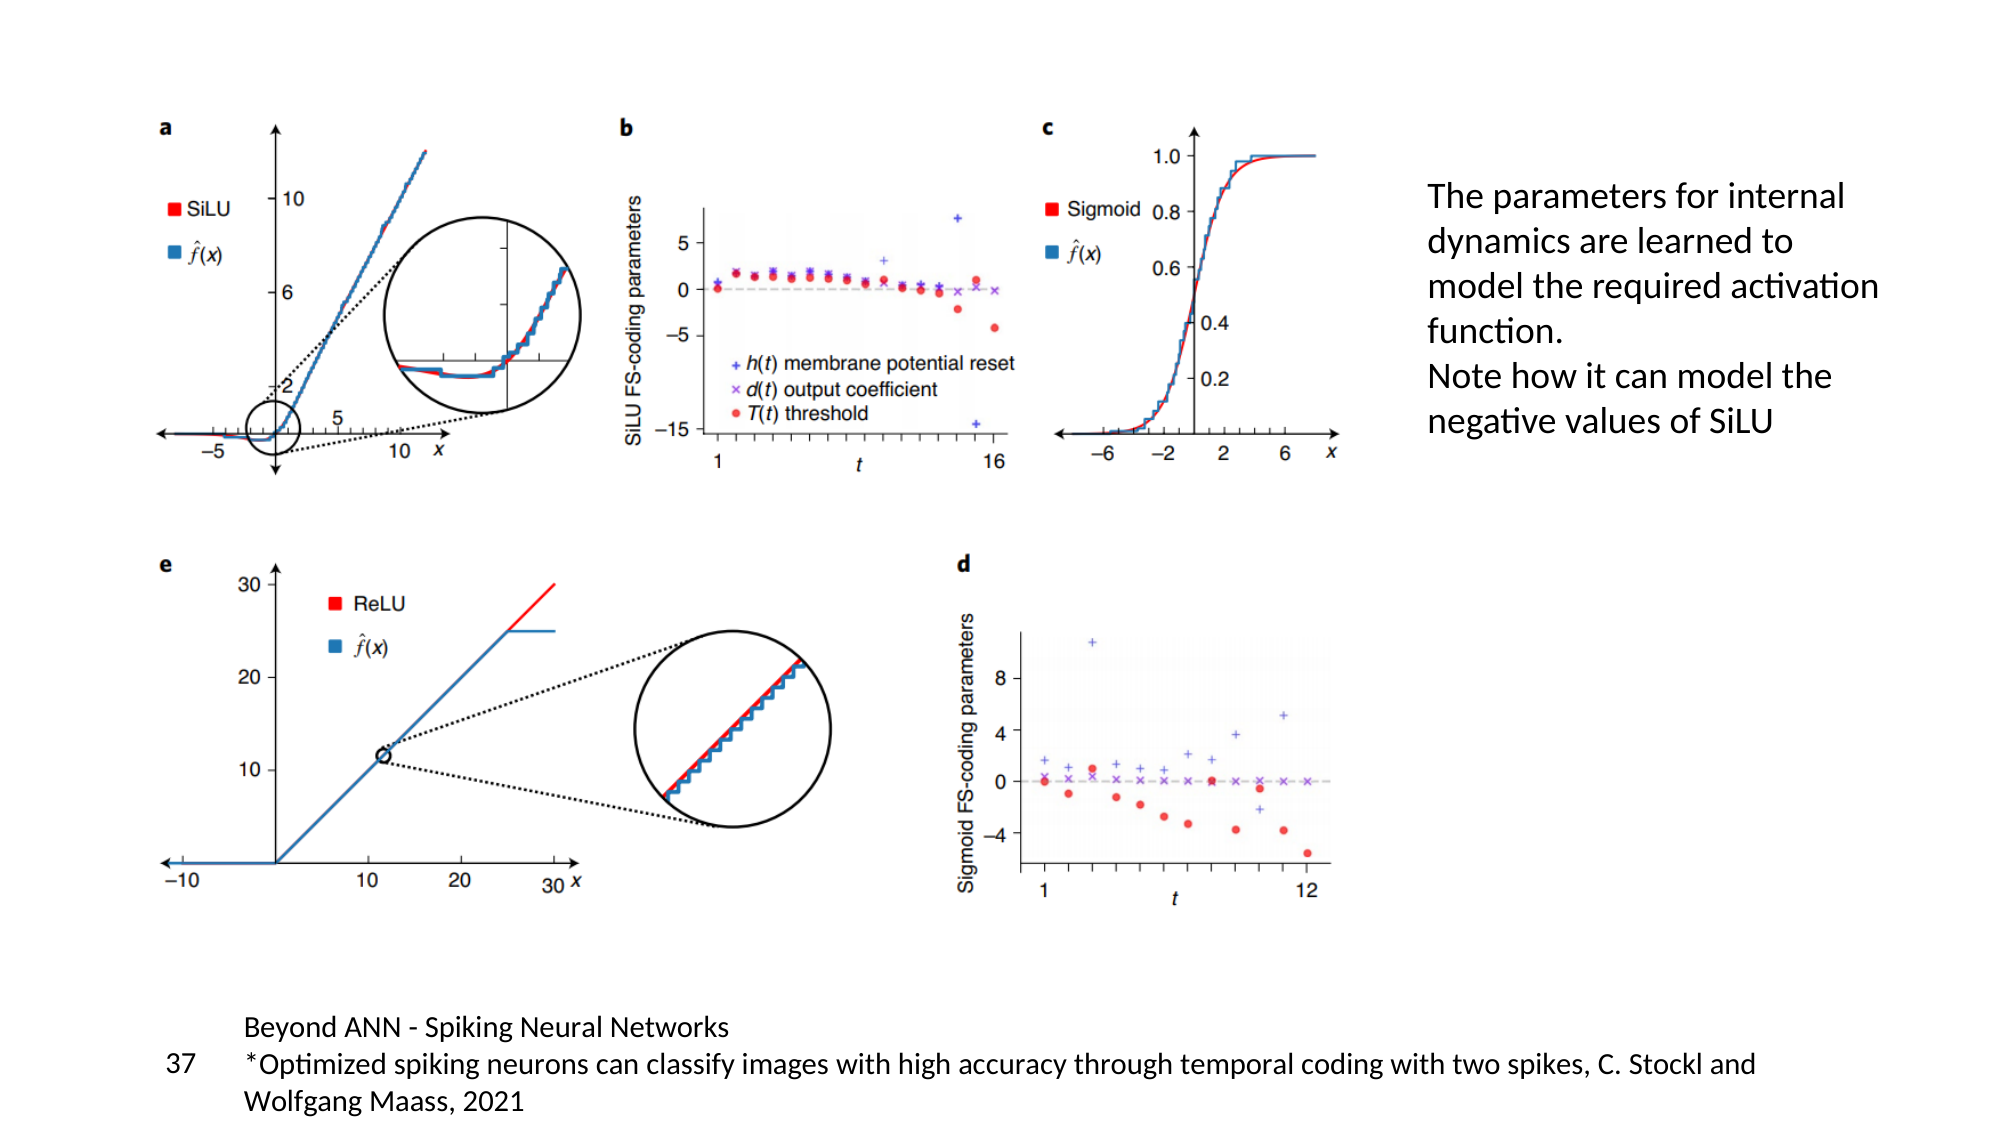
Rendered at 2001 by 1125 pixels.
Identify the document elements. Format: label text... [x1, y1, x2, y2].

text_box The parameters for internal dynamics are learned to model the required activation function. Note how it can model the negative values of SiLU [1412, 163, 1910, 497]
text_box Beyond ANN - Spiking Neural Networks *Optimized spiking neurons can classify images with high accuracy through temporal coding with two spikes, C. Stockl and Wolfgang Maass, 2021 [244, 999, 1785, 1125]
text_box [0, 999, 244, 1125]
picture [121, 104, 1391, 920]
